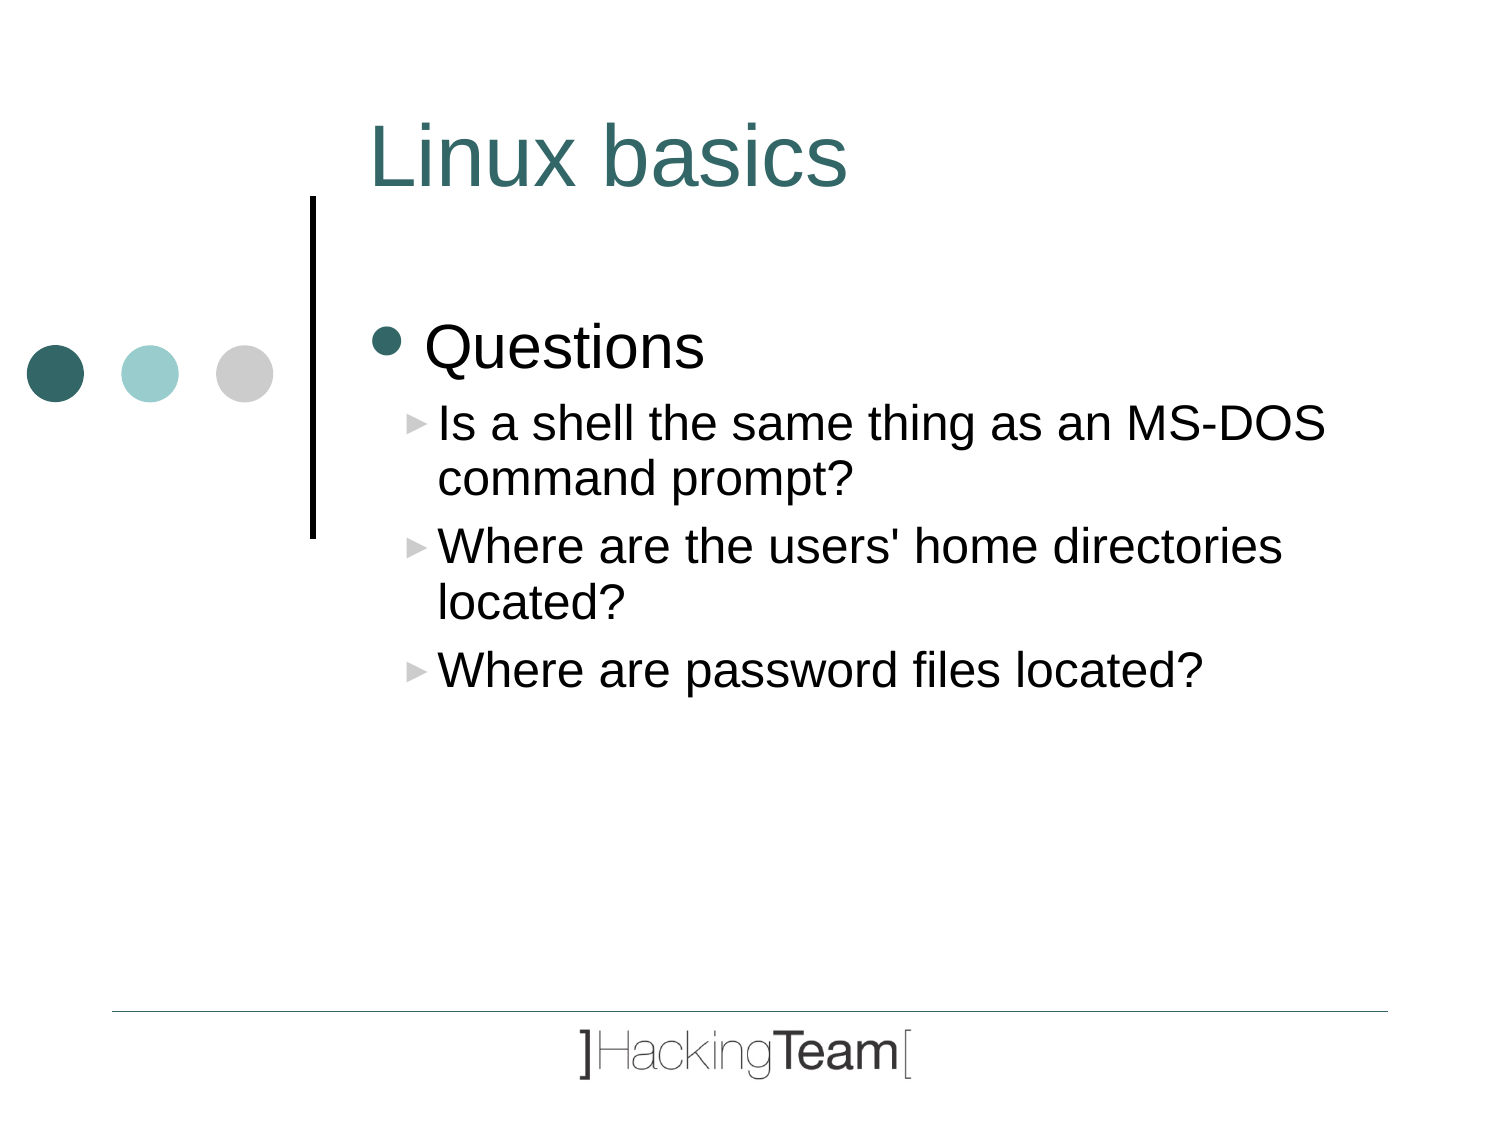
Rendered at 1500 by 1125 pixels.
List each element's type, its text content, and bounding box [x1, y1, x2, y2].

picture [574, 1041, 916, 1084]
list Questions Is a shell the same thing as an MS-DOS command prompt? Where are the users' home directories located? Where are password files located? [249, 312, 1401, 1041]
title Linux basics [249, 38, 1401, 275]
